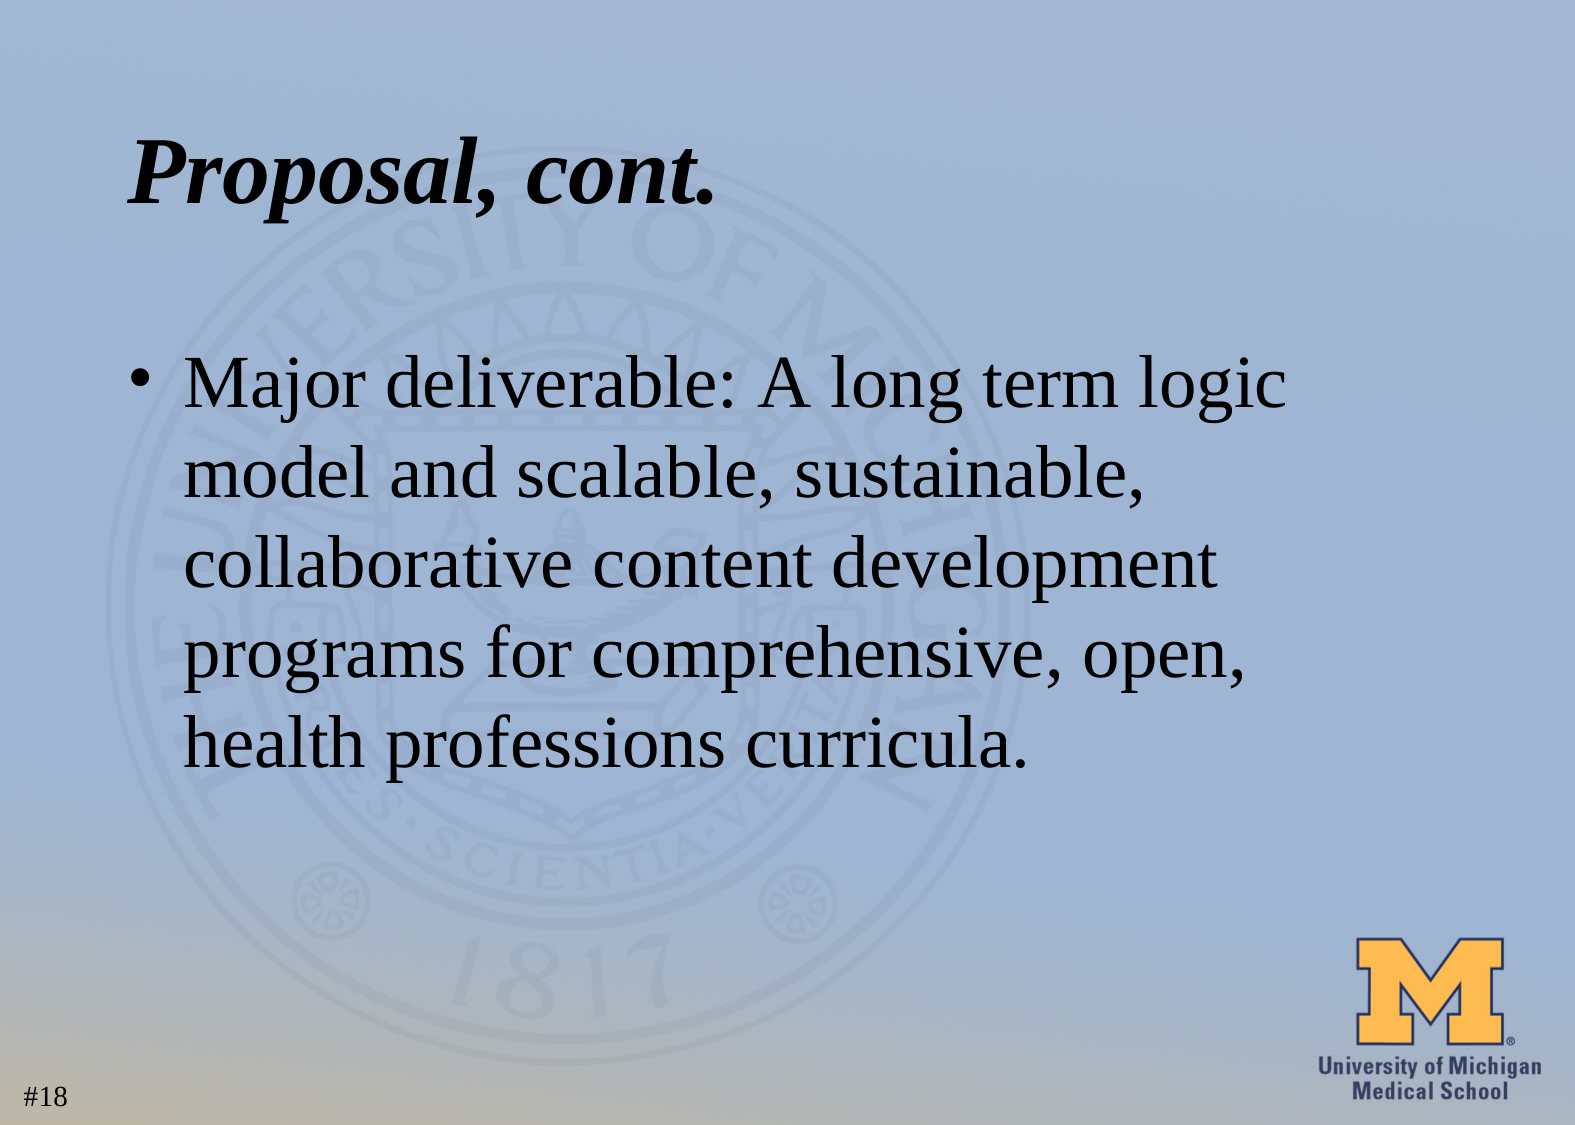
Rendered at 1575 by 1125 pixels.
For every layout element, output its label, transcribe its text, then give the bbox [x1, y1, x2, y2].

picture [0, 0, 1575, 1125]
list Major deliverable: A long term logic model and scalable, sustainable, collaborative content development programs for comprehensive, open, health professions curricula. [112, 324, 1463, 1001]
title Proposal, cont. [112, 99, 1463, 288]
